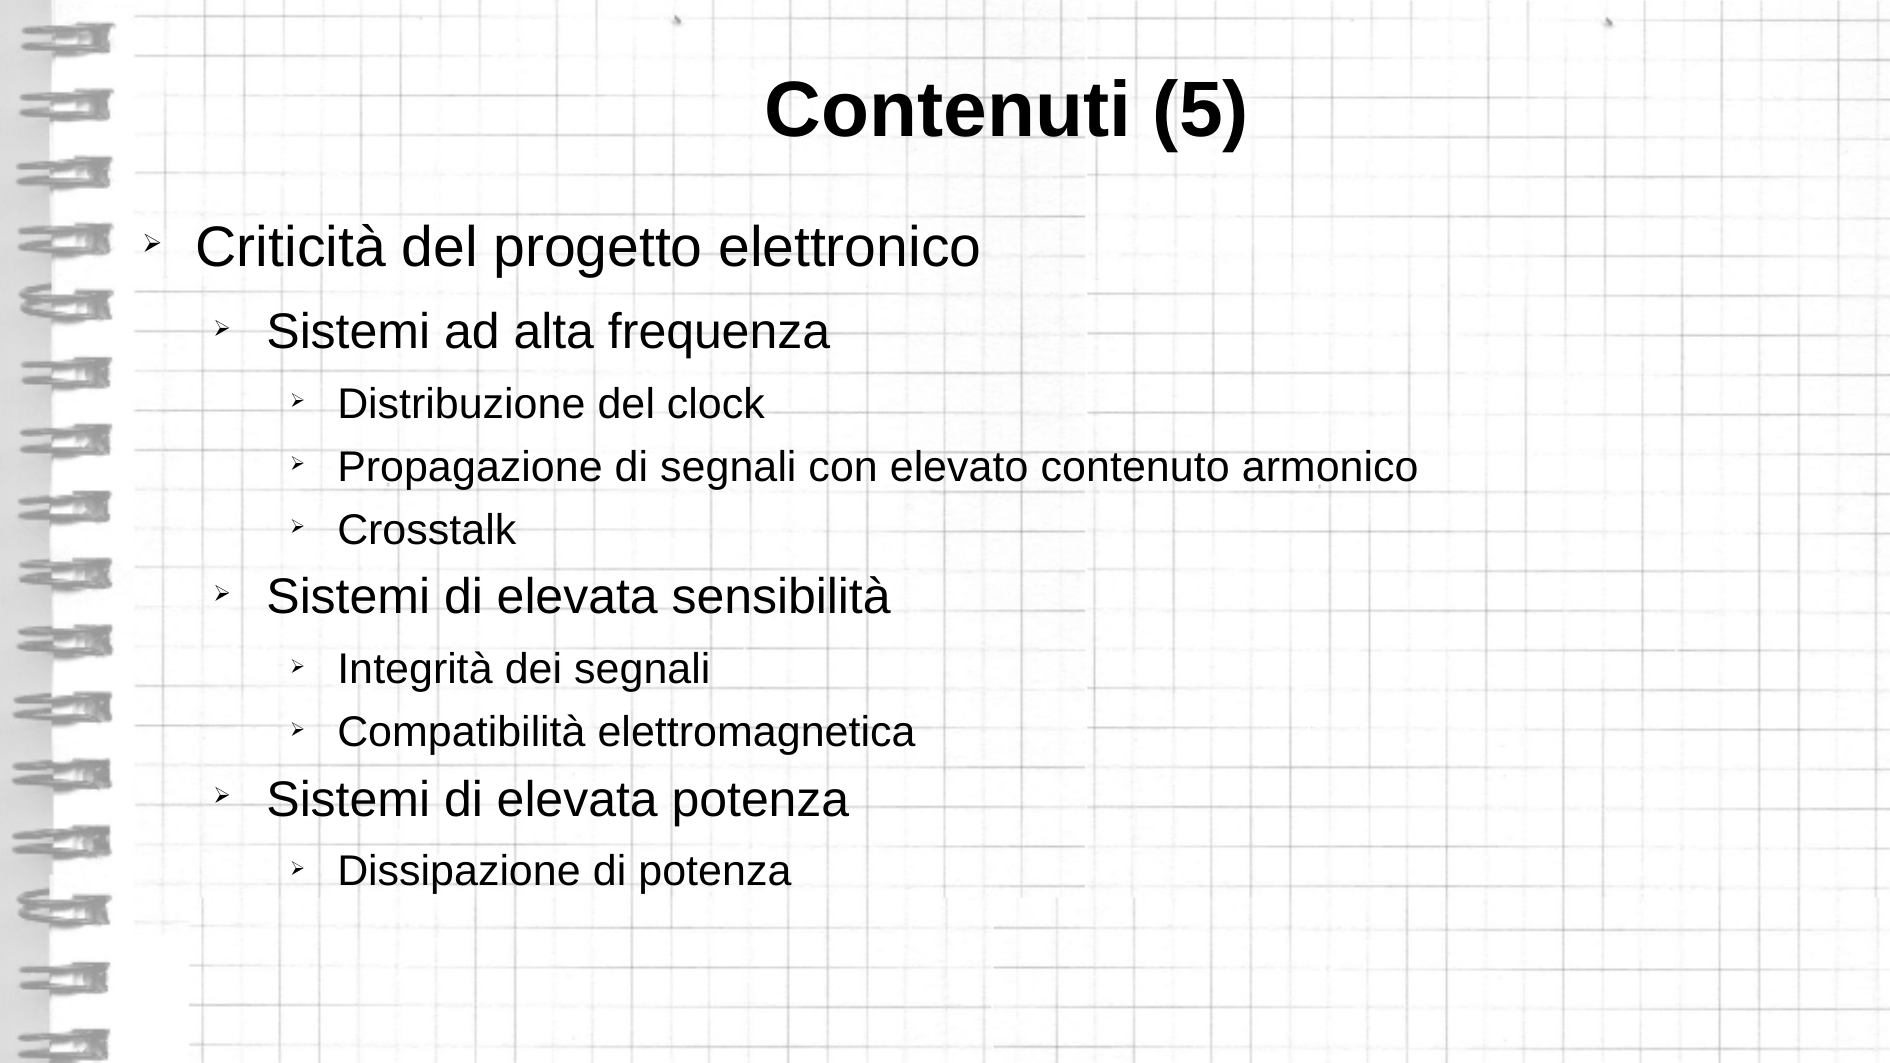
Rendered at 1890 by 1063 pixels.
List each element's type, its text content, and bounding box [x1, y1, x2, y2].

list Criticità del progetto elettronico Sistemi ad alta frequenza Distribuzione del clock Propagazione di segnali con elevato contenuto armonico Crosstalk Sistemi di elevata sensibilità Integrità dei segnali Compatibilità elettromagnetica Sistemi di elevata potenza Dissipazione di potenza [124, 214, 1890, 1011]
picture [0, 0, 1890, 1063]
title Contenuti (5) [124, 20, 1890, 198]
